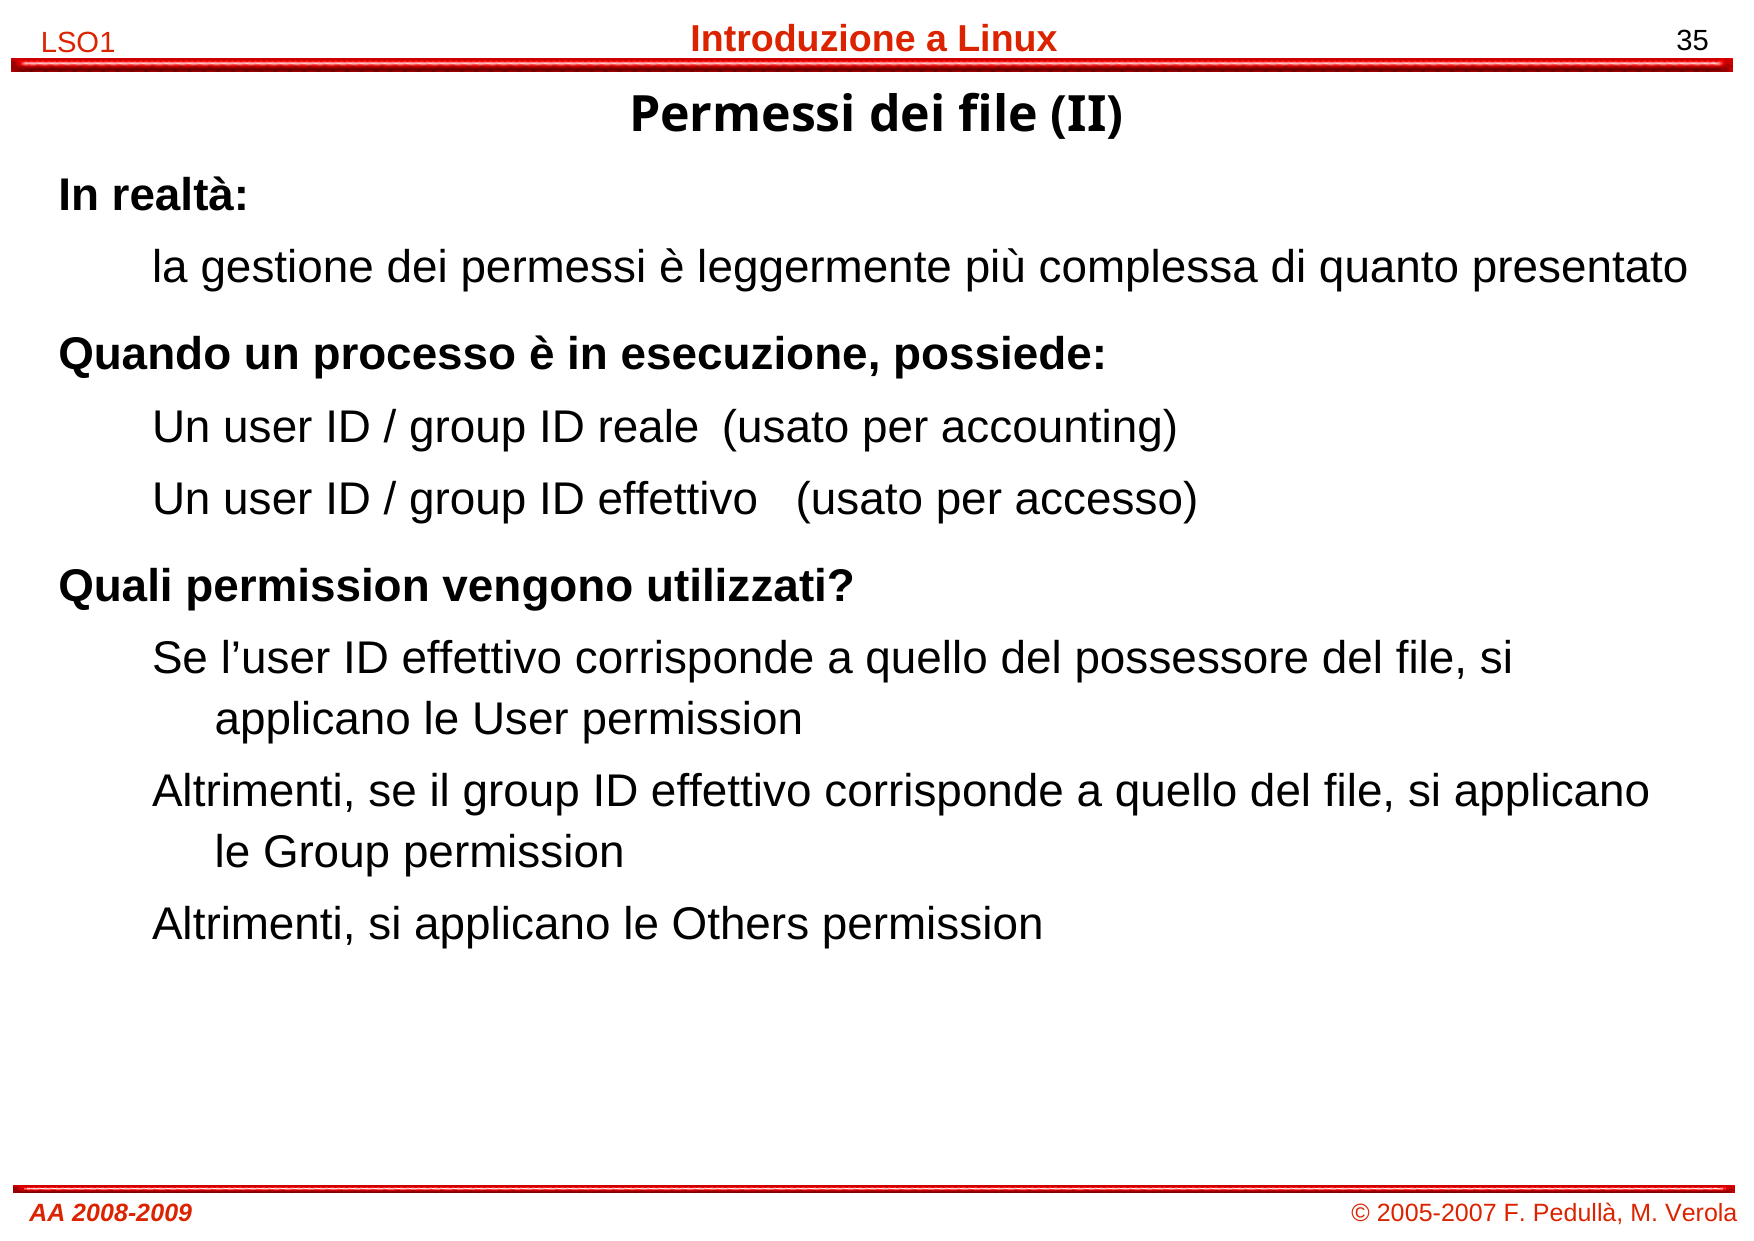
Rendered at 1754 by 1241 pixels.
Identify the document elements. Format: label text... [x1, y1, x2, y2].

picture [11, 58, 1733, 72]
title Permessi dei file (II) [576, 59, 1177, 165]
list In realtà: la gestione dei permessi è leggermente più complessa di quanto presentato Quando un processo è in esecuzione, possiede: Un user ID / group ID reale (usato per accounting) Un user ID / group ID effettivo (usato per accesso) Quali permission vengono utilizzati? Se l’user ID effettivo corrisponde a quello del possessore del file, si applicano le User permission Altrimenti, se il group ID effettivo corrisponde a quello del file, si applicano le Group permission Altrimenti, si applicano le Others permission [58, 165, 1696, 1150]
picture [13, 1185, 1735, 1193]
